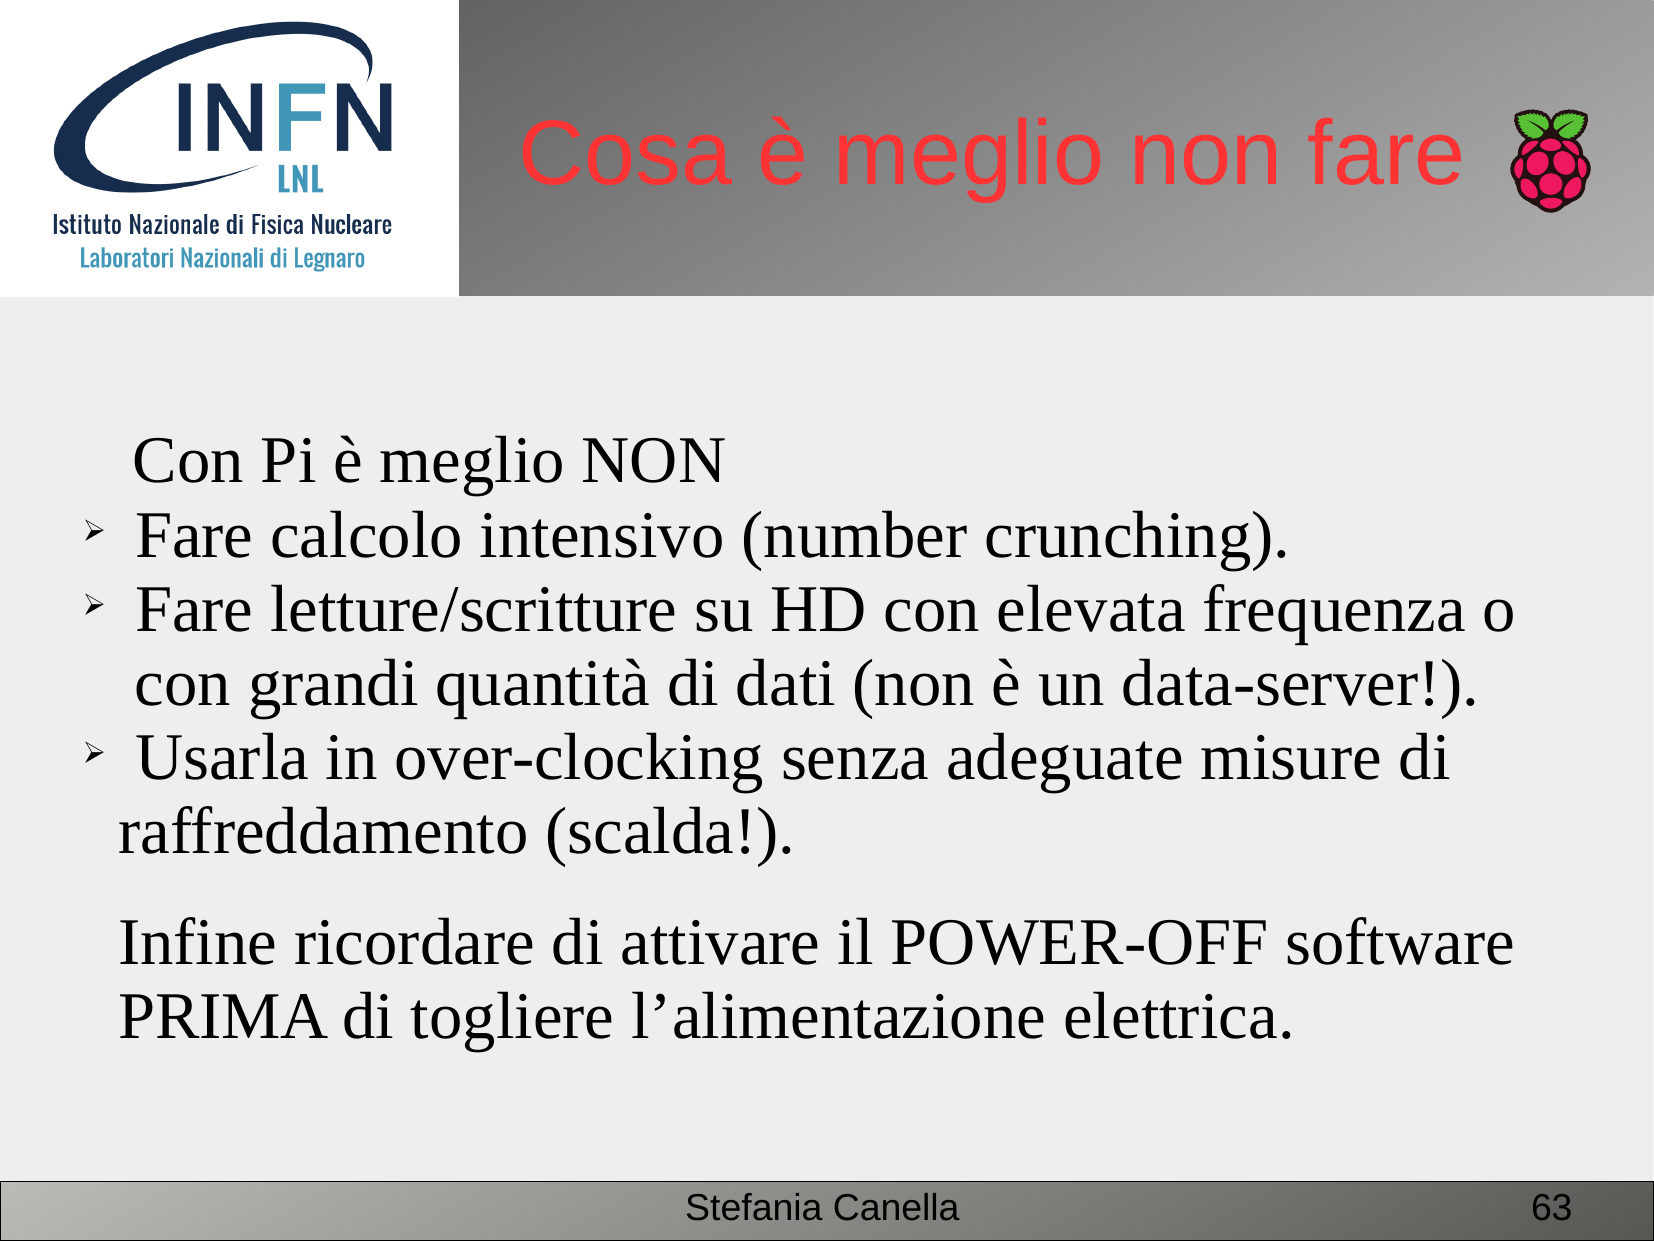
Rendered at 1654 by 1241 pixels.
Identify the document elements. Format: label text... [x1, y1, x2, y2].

text_box [459, 0, 1654, 296]
text_box Stefania Canella [670, 1178, 984, 1241]
text_box 34 [1516, 1178, 1654, 1241]
subtitle Con Pi è meglio NON Fare calcolo intensivo (number crunching). Fare letture/scritture su HD con elevata frequenza o con grandi quantità di dati (non è un data-server!). Usarla in over-clocking senza adeguate misure di raffreddamento (scalda!). Infine ricordare di attivare il POWER-OFF software PRIMA di togliere l’alimentazione elettrica. [82, 374, 1571, 1102]
text_box [984, 1181, 1516, 1241]
text_box [0, 1181, 670, 1241]
picture [0, 0, 459, 297]
title Cosa è meglio non fare [459, 49, 1571, 257]
